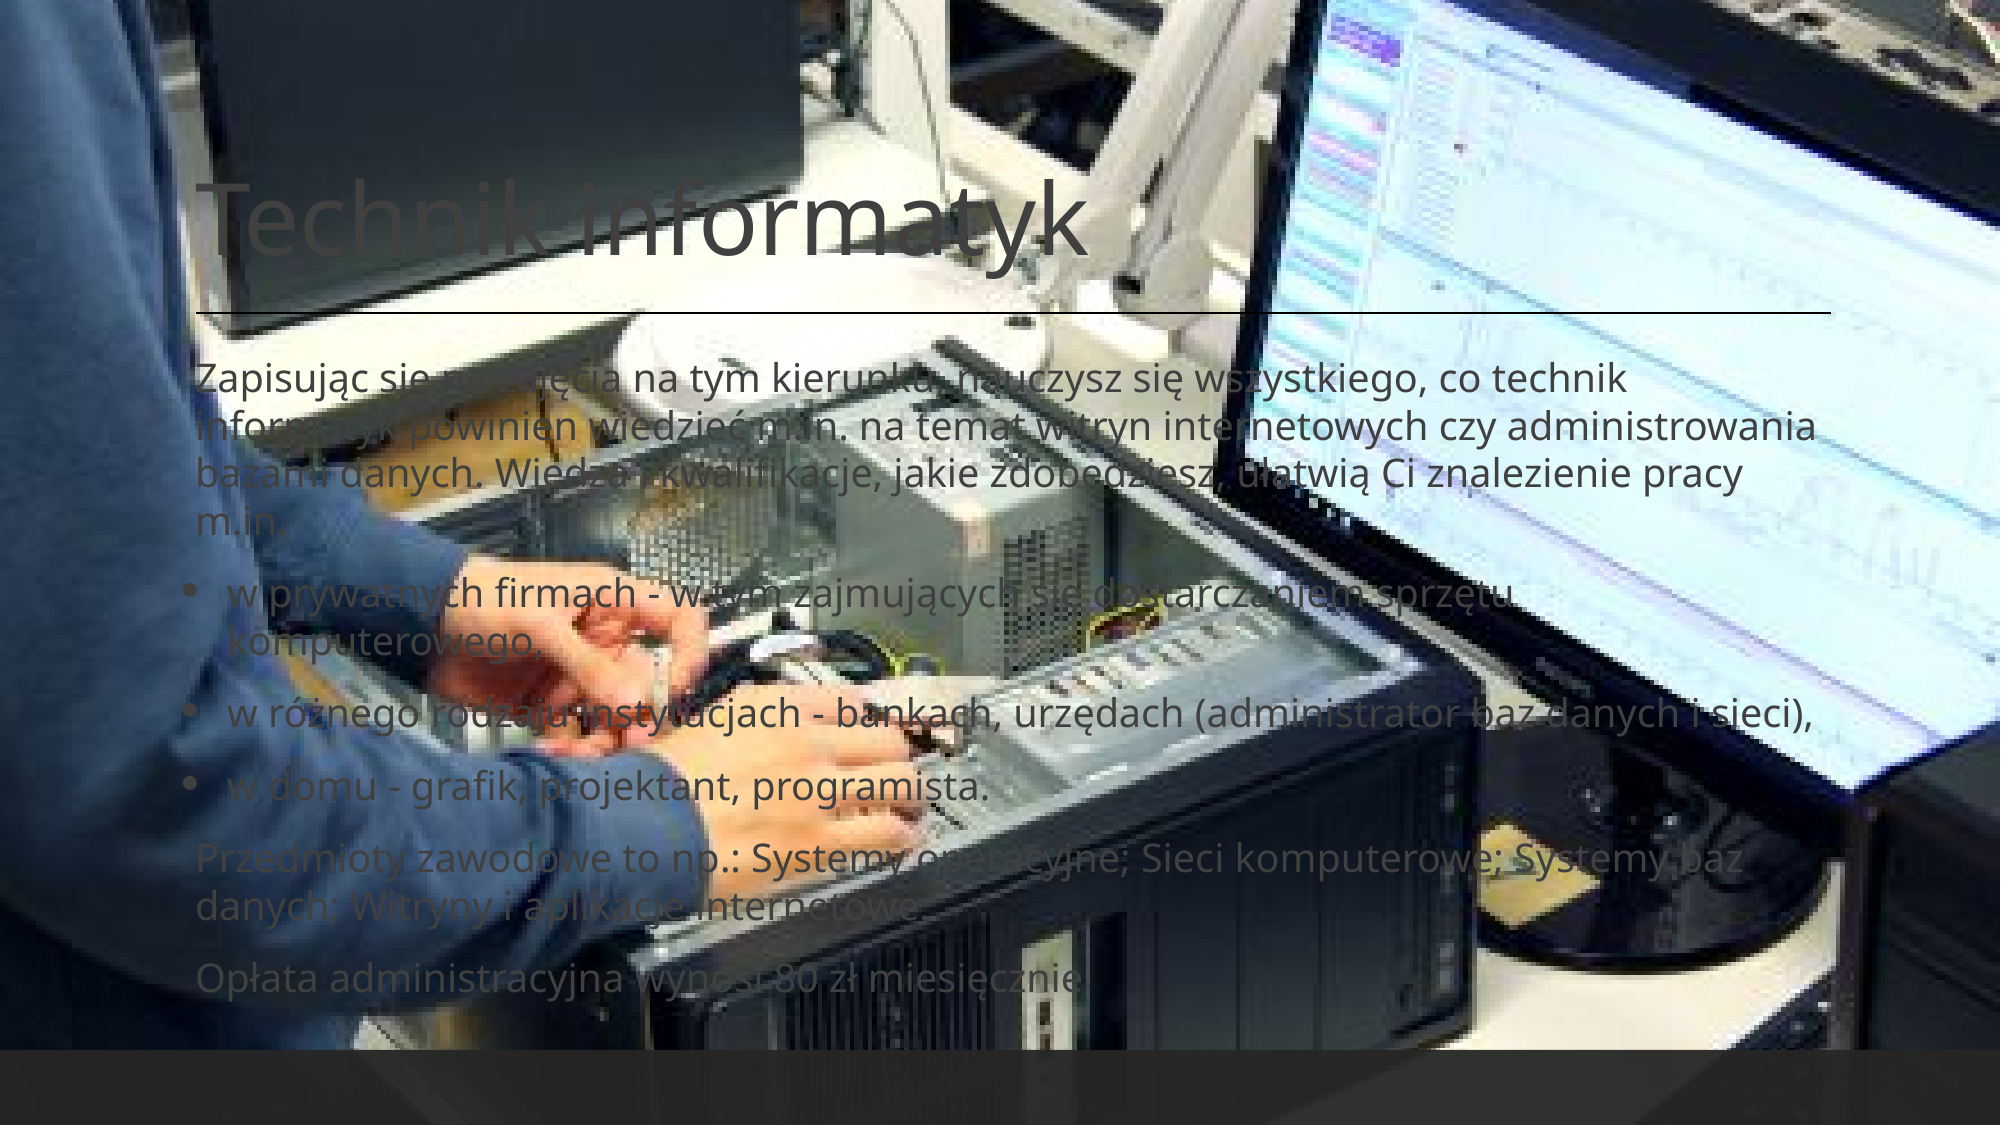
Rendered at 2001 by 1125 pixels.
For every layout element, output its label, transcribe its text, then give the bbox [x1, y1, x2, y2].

list Zapisując się na zajęcia na tym kierunku, nauczysz się wszystkiego, co technik informatyk powinien wiedzieć m.in. na temat witryn internetowych czy administrowania bazami danych. Wiedza i kwalifikacje, jakie zdobędziesz, ułatwią Ci znalezienie pracy m.in. w prywatnych firmach - w tym zajmujących się dostarczaniem sprzętu komputerowego, w różnego rodzaju instytucjach - bankach, urzędach (administrator baz danych i sieci), w domu - grafik, projektant, programista. Przedmioty zawodowe to np.: Systemy operacyjne; Sieci komputerowe; Systemy baz danych; Witryny i aplikacje internetowe. Opłata administracyjna wynosi 80 zł miesięcznie [180, 345, 1830, 963]
picture [0, 0, 2000, 1049]
text_box [0, 1049, 2000, 1125]
title Technik informatyk [180, 47, 1830, 285]
